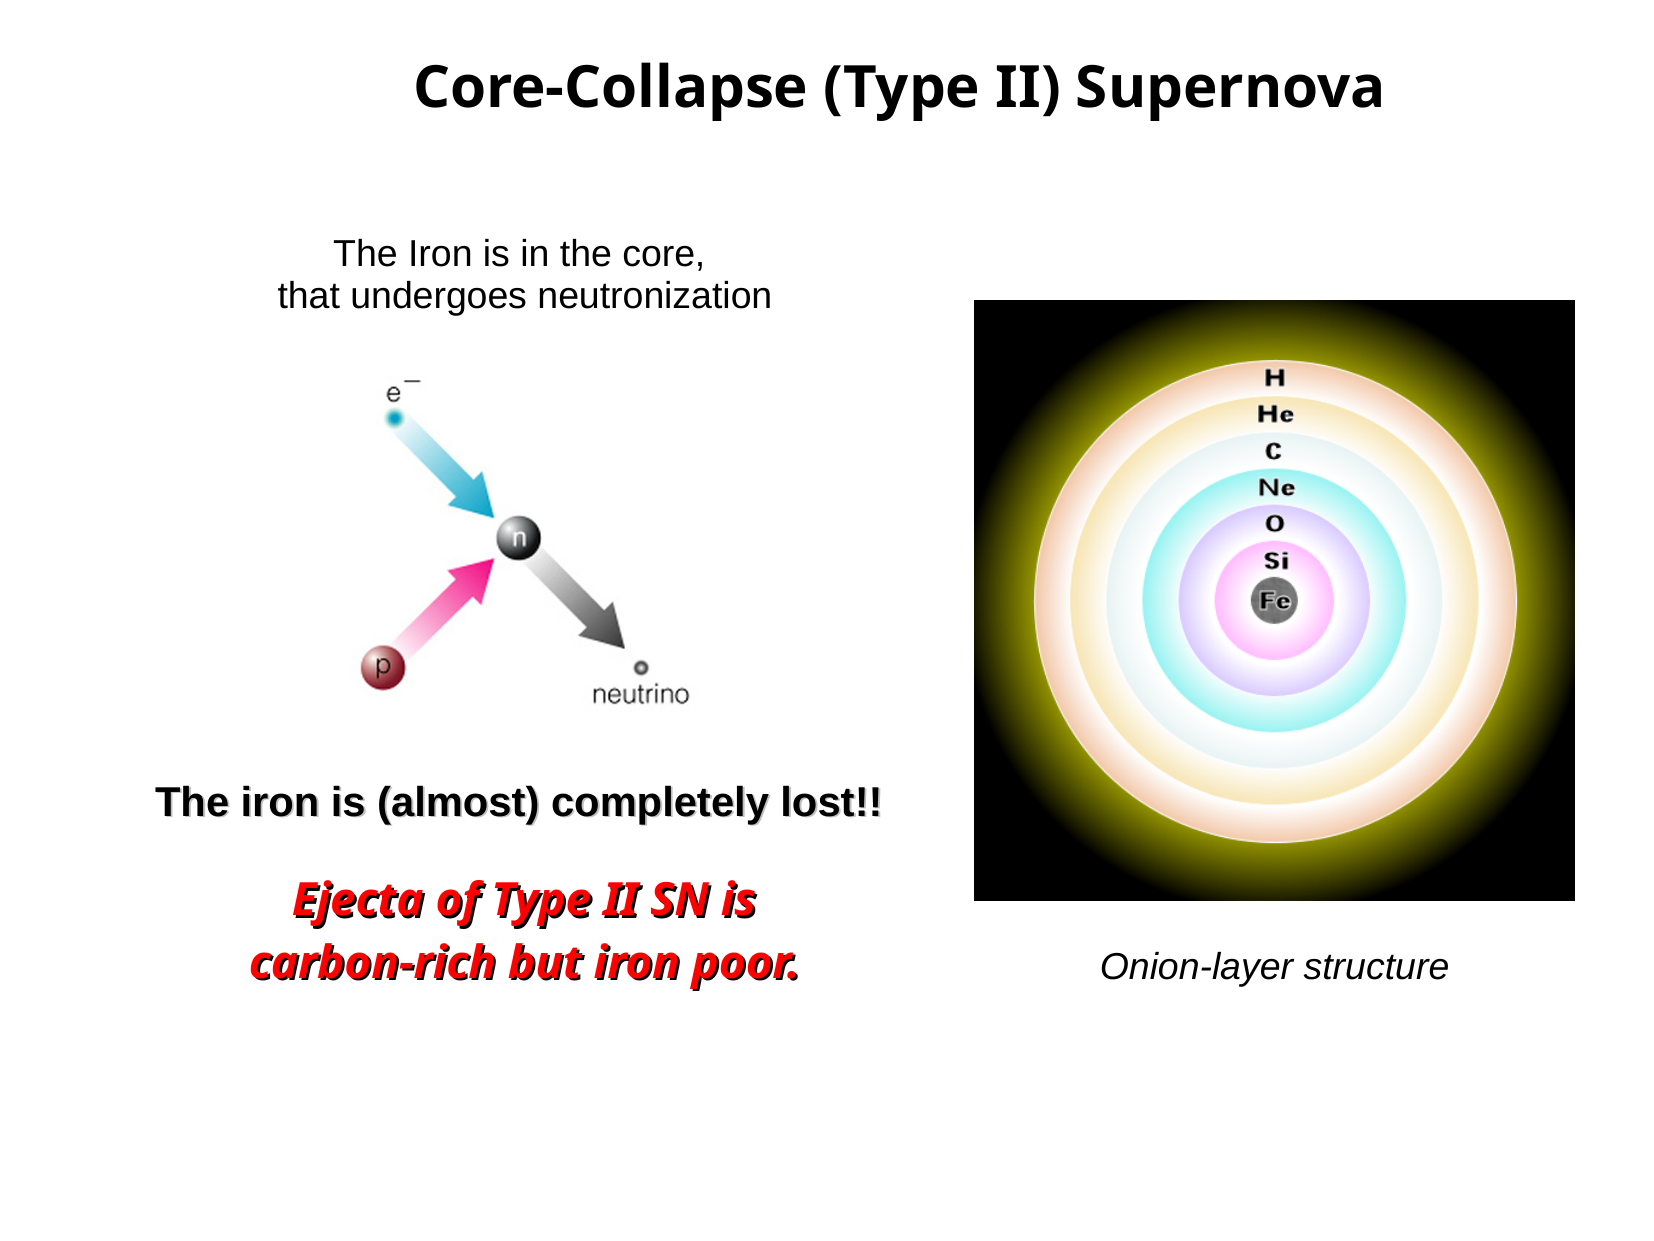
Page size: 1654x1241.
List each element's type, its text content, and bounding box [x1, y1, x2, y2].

picture [337, 337, 713, 737]
text_box Core-Collapse (Type II) Supernova [224, 37, 1575, 134]
picture [975, 300, 1575, 901]
text_box Onion-layer structure [974, 937, 1575, 995]
text_box The Iron is in the core, that undergoes neutronization The iron is (almost) completely lost!! Ejecta of Type II SN is carbon-rich but iron poor. [74, 225, 975, 1130]
